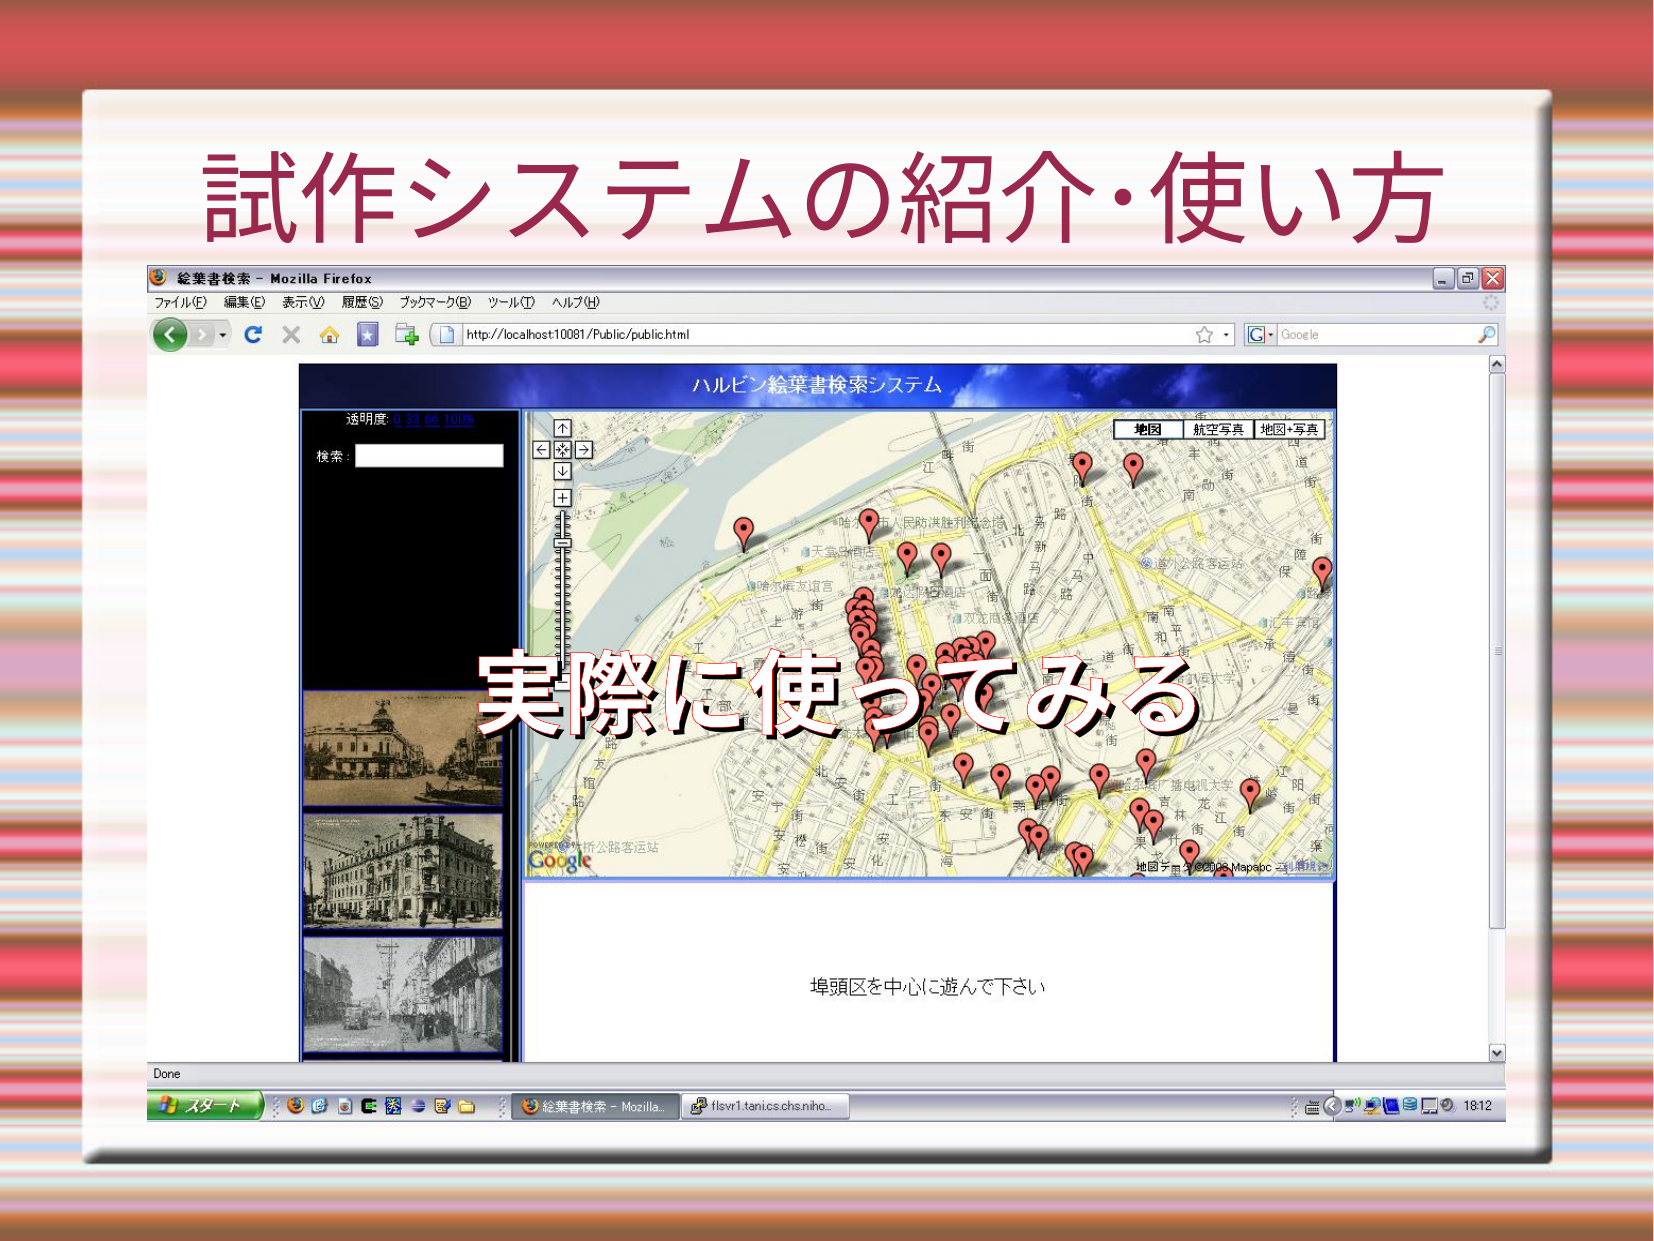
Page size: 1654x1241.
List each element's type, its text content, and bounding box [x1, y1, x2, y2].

text_box 実際に使ってみる [472, 620, 1211, 712]
picture [0, 0, 1654, 1241]
title 試作システムの紹介･使い方 [118, 117, 1531, 266]
